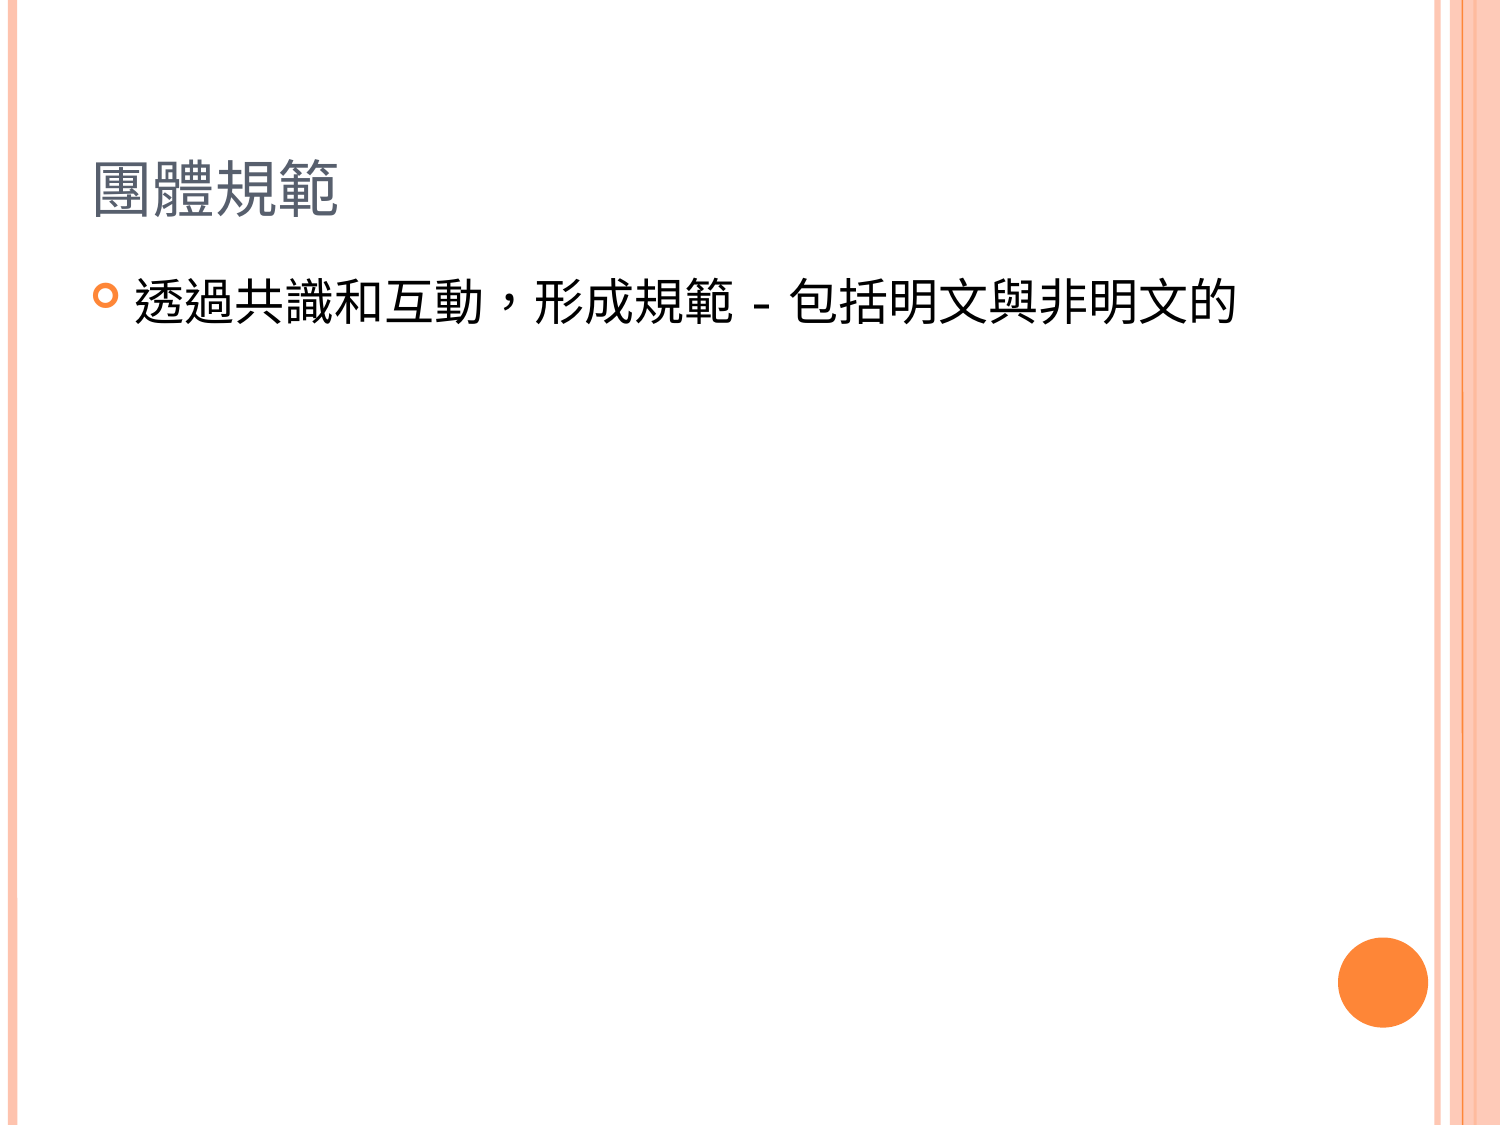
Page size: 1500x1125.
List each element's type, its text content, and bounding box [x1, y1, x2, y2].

list 透過共識和互動，形成規範-包括明文與非明文的 [75, 262, 1300, 1062]
title 團體規範 [75, 45, 1300, 233]
